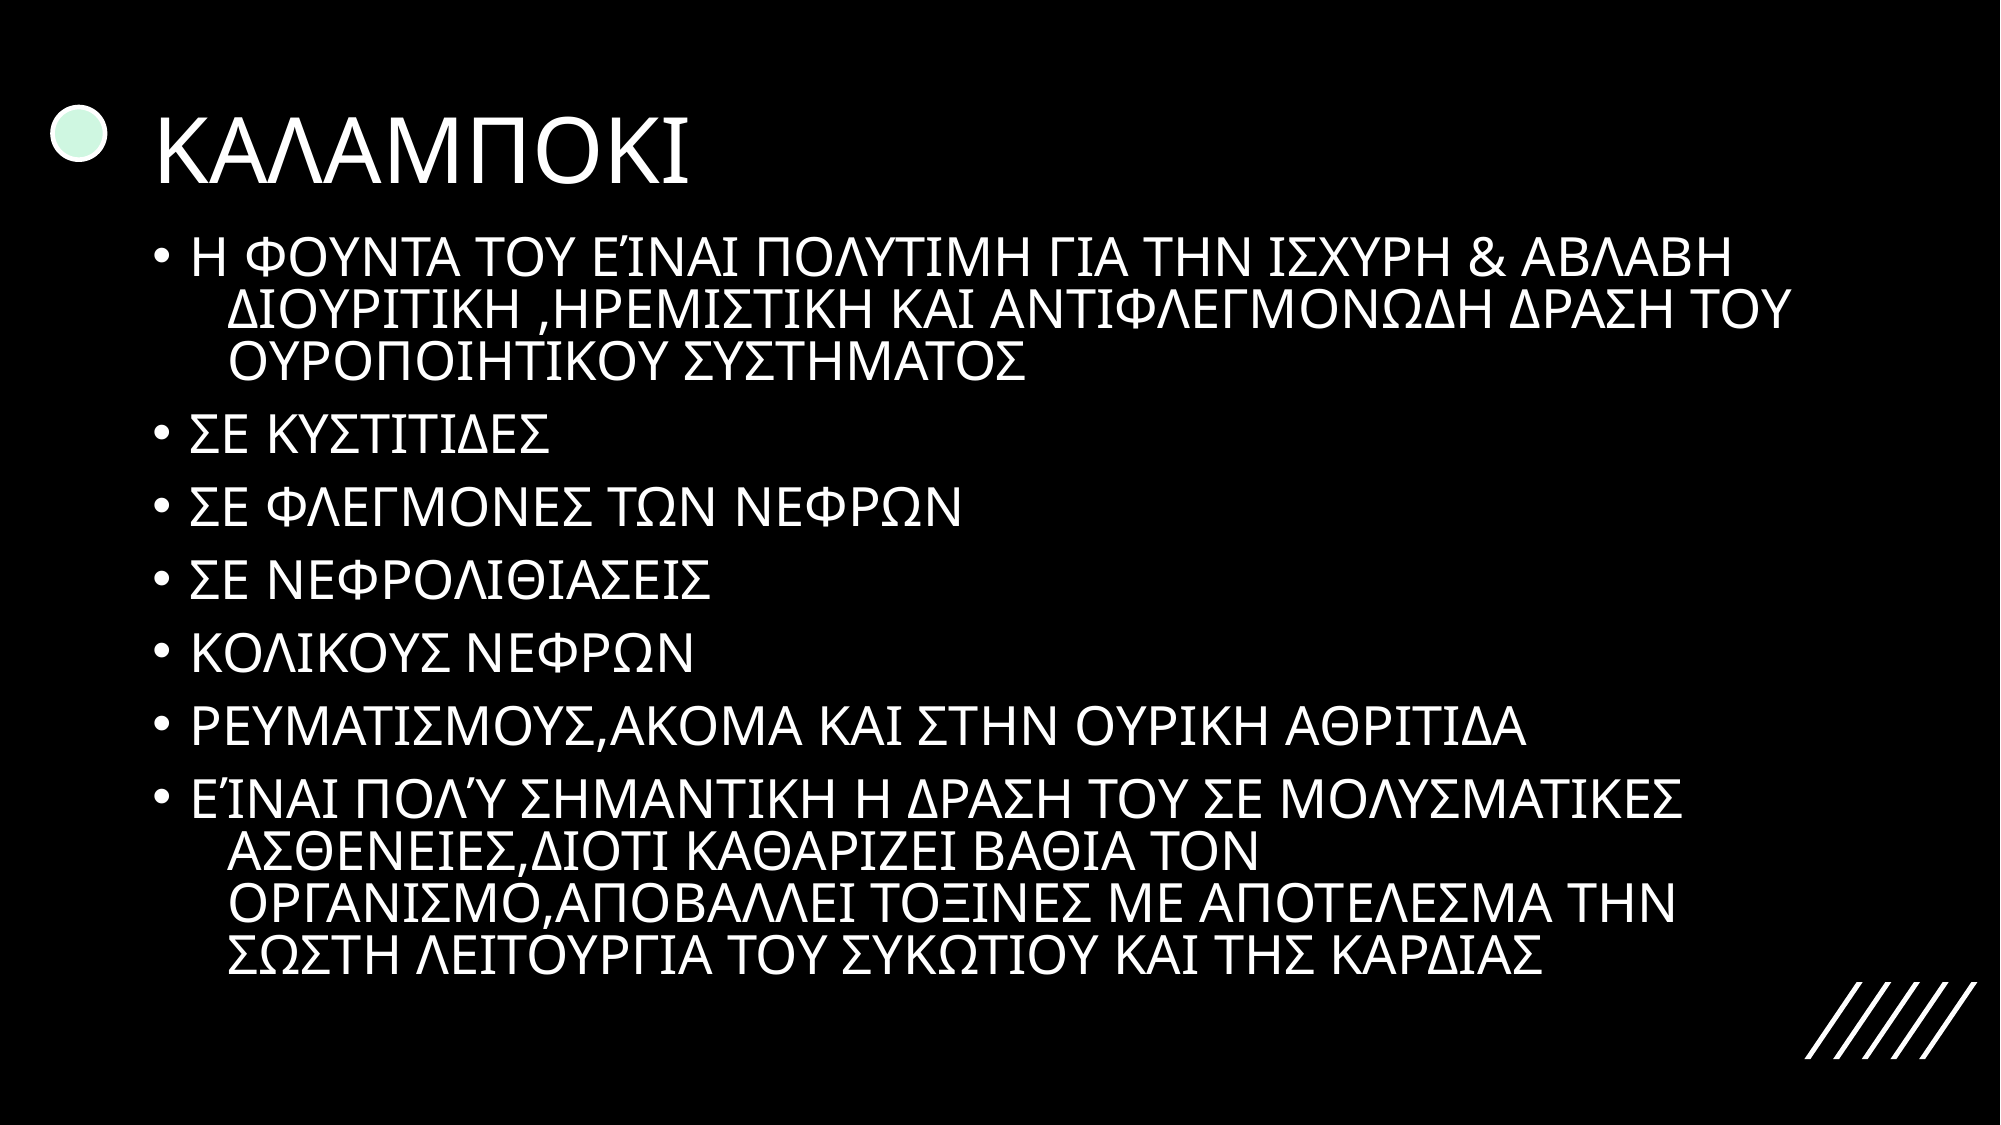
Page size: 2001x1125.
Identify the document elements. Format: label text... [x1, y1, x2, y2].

list Η ΦΟΥΝΤΑ ΤΟΥ ΕΊΝΑΙ ΠΟΛΥΤΙΜΗ ΓΙΑ ΤΗΝ ΙΣΧΥΡΗ & ΑΒΛΑΒΗ ΔΙΟΥΡΙΤΙΚΗ ,ΗΡΕΜΙΣΤΙΚΗ ΚΑΙ ΑΝΤΙΦΛΕΓΜΟΝΩΔΗ ΔΡΑΣΗ ΤΟΥ ΟΥΡΟΠΟΙΗΤΙΚΟΥ ΣΥΣΤΗΜΑΤΟΣ ΣΕ ΚΥΣΤΙΤΙΔΕΣ ΣΕ ΦΛΕΓΜΟΝΕΣ ΤΩΝ ΝΕΦΡΩΝ ΣΕ ΝΕΦΡΟΛΙΘΙΑΣΕΙΣ ΚΟΛΙΚΟΥΣ ΝΕΦΡΩΝ ΡΕΥΜΑΤΙΣΜΟΥΣ,ΑΚΟΜΑ ΚΑΙ ΣΤΗΝ ΟΥΡΙΚΗ ΑΘΡΙΤΙΔΑ ΕΊΝΑΙ ΠΟΛΎ ΣΗΜΑΝΤΙΚΗ Η ΔΡΑΣΗ ΤΟΥ ΣΕ ΜΟΛΥΣΜΑΤΙΚΕΣ ΑΣΘΕΝΕΙΕΣ,ΔΙΟΤΙ ΚΑΘΑΡΙΖΕΙ ΒΑΘΙΑ ΤΟΝ ΟΡΓΑΝΙΣΜΟ,ΑΠΟΒΑΛΛΕΙ ΤΟΞΙΝΕΣ ΜΕ ΑΠΟΤΕΛΕΣΜΑ ΤΗΝ ΣΩΣΤΗ ΛΕΙΤΟΥΡΓΙΑ ΤΟΥ ΣΥΚΩΤΙΟΥ ΚΑΙ ΤΗΣ ΚΑΡΔΙΑΣ [137, 227, 1863, 1014]
title ΚΑΛΑΜΠΟΚΙ [137, 59, 798, 227]
